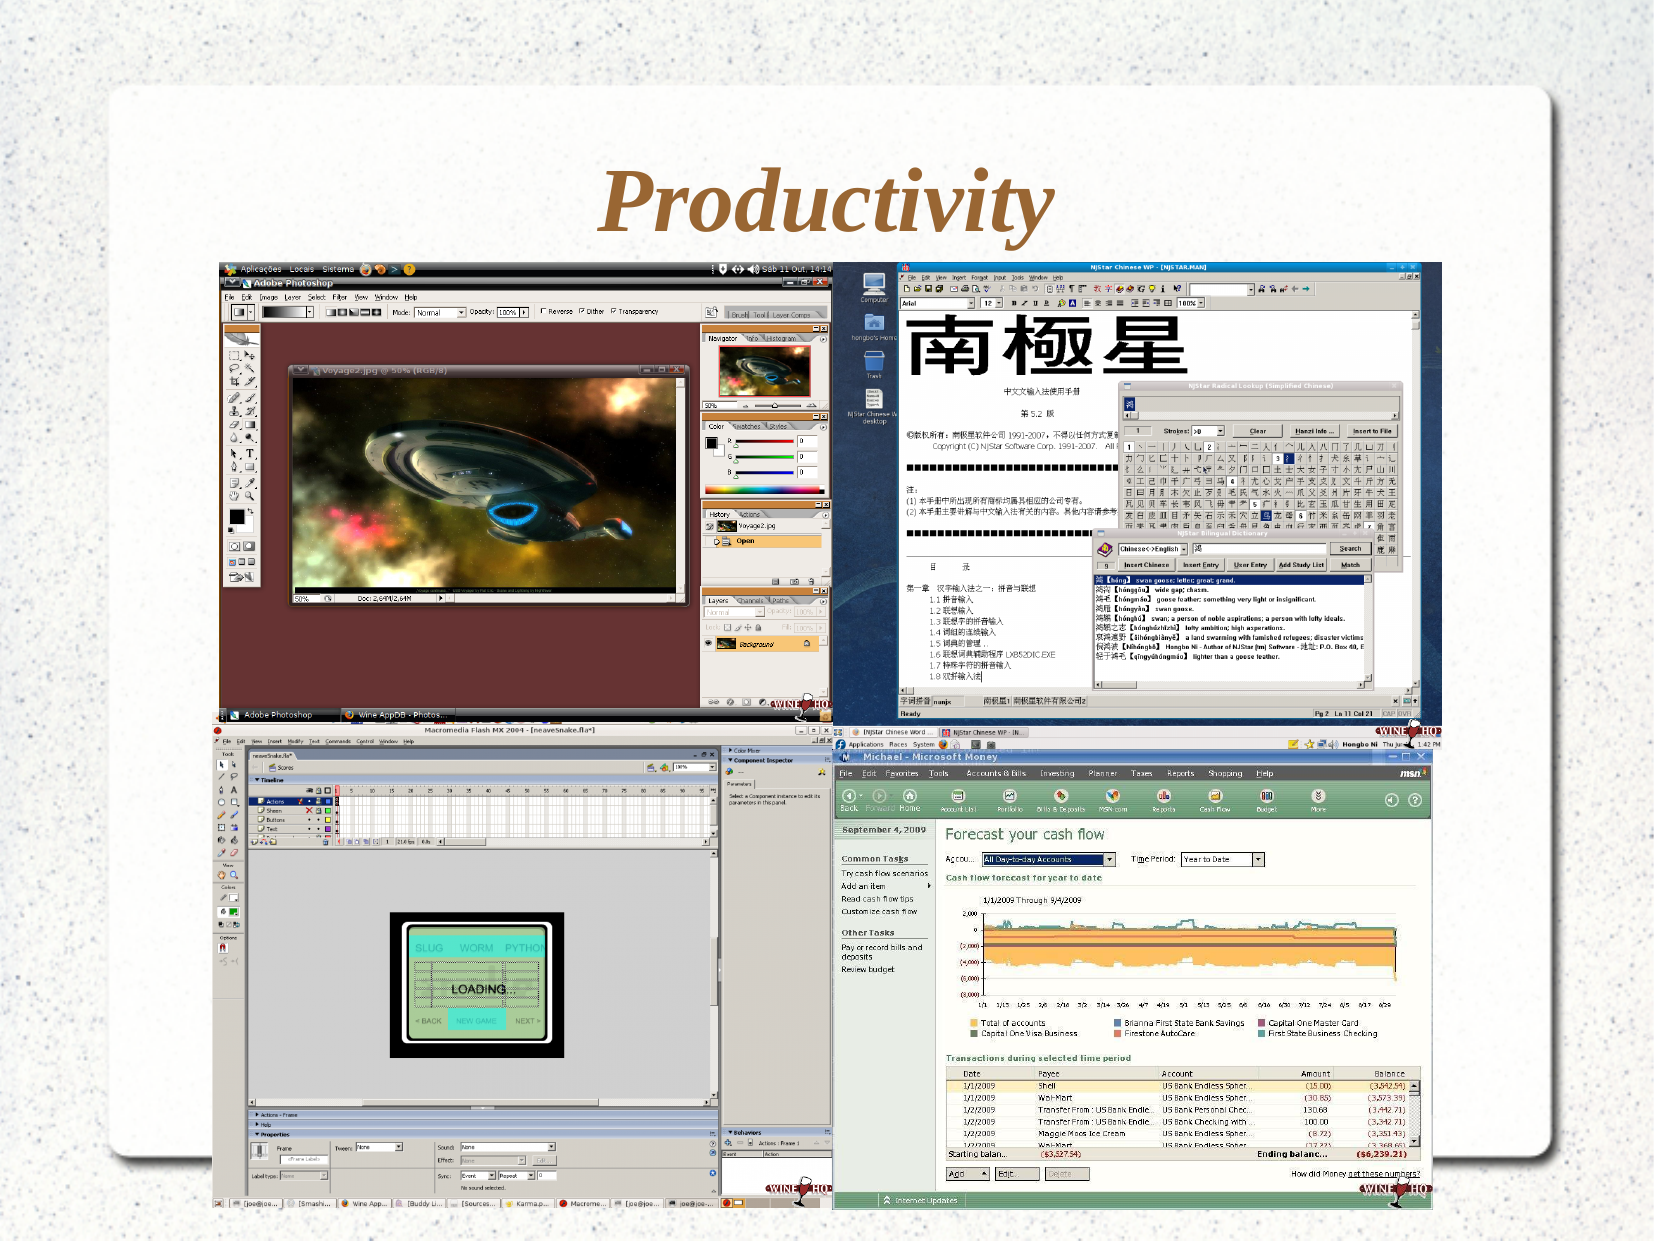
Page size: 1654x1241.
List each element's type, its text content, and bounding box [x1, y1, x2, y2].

picture [0, 0, 1654, 1241]
title Productivity [118, 104, 1536, 297]
